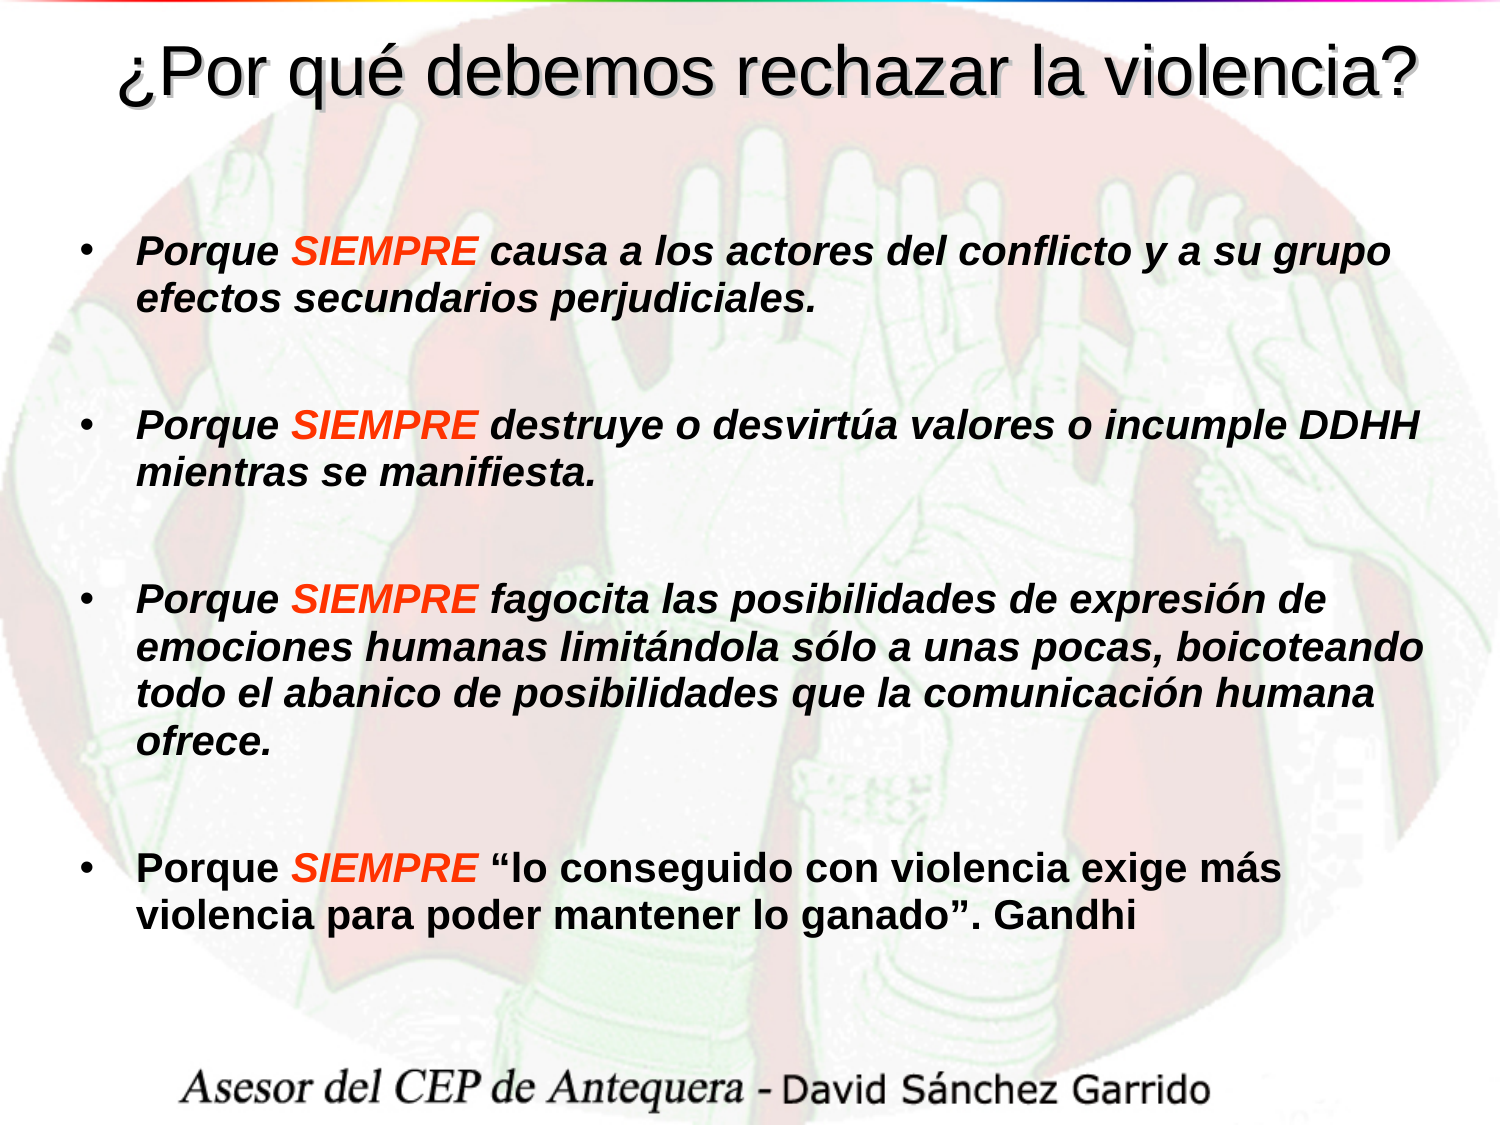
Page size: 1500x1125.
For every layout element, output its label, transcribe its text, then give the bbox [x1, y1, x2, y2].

text_box Porque SIEMPRE causa a los actores del conflicto y a su grupo efectos secundarios perjudiciales. Porque SIEMPRE destruye o desvirtúa valores o incumple DDHH mientras se manifiesta. Porque SIEMPRE fagocita las posibilidades de expresión de emociones humanas limitándola sólo a unas pocas, boicoteando todo el abanico de posibilidades que la comunicación humana ofrece. Porque SIEMPRE “lo conseguido con violencia exige más violencia para poder mantener lo ganado”. Gandhi [64, 220, 1440, 985]
picture [0, 0, 1500, 1125]
text_box ¿Por qué debemos rechazar la violencia? [62, 50, 1438, 175]
